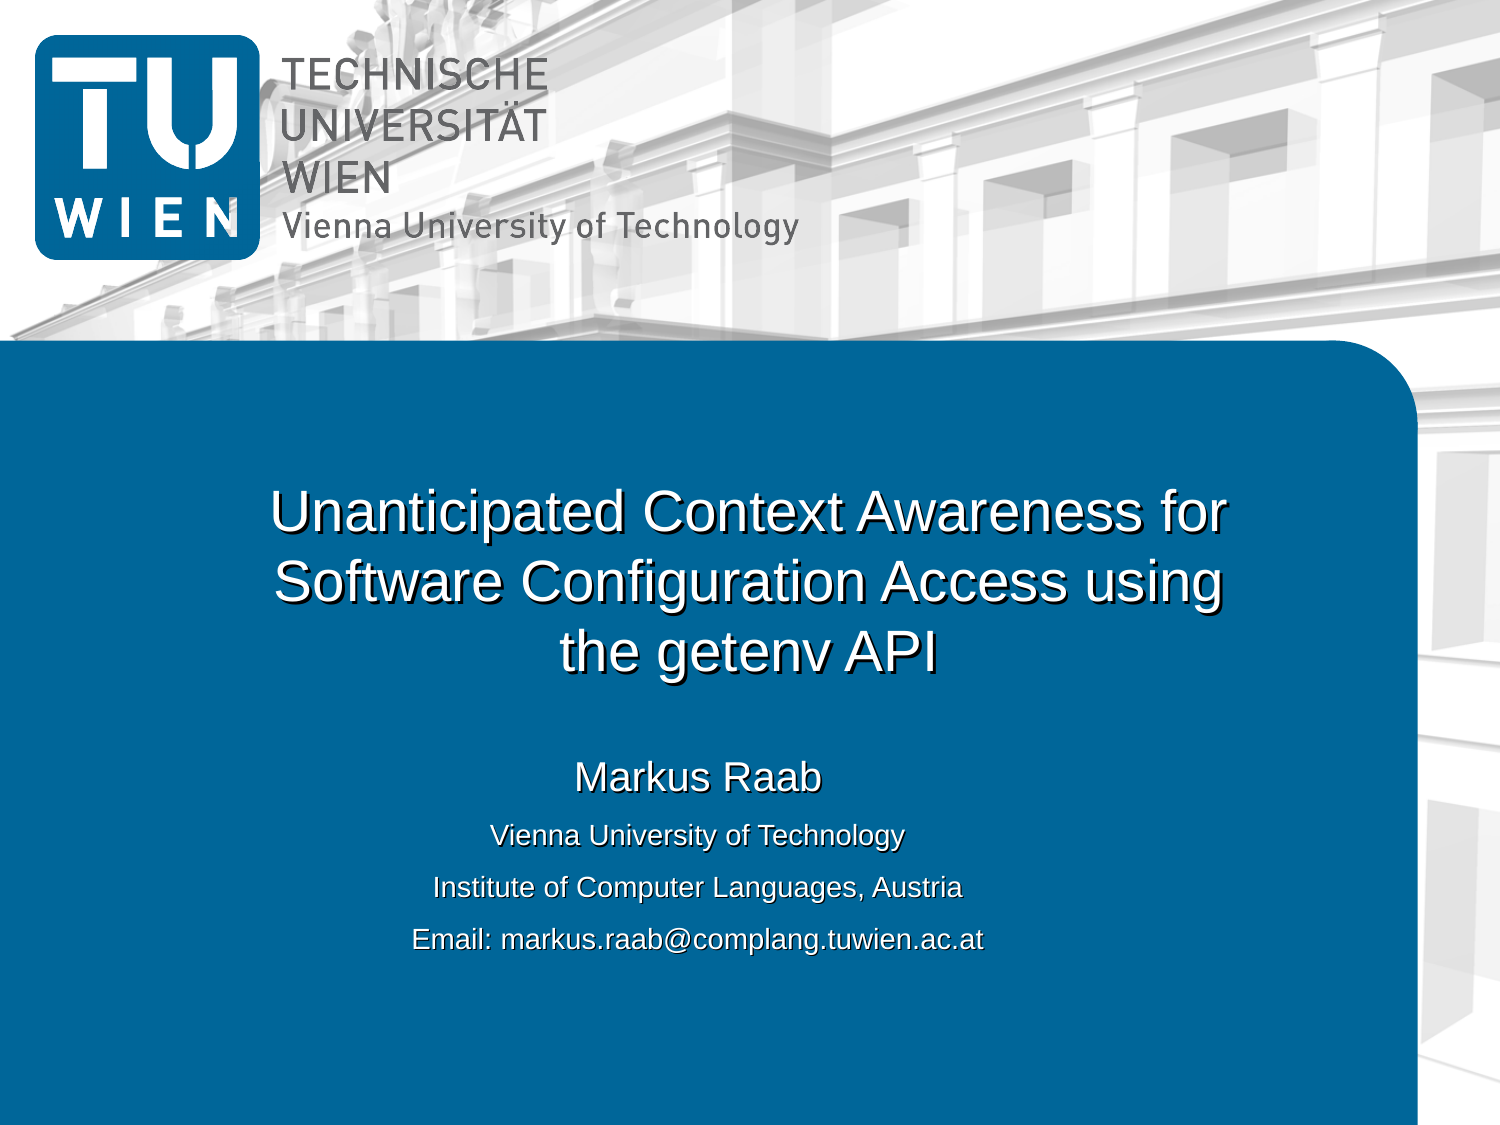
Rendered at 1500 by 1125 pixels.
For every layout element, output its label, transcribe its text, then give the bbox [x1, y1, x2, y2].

title Unanticipated Context Awareness for Software Configuration Access using the getenv API [269, 473, 1278, 814]
picture [0, 0, 1500, 1125]
subtitle Markus Raab Vienna University of Technology Institute of Computer Languages, Austria Email: markus.raab@complang.tuwien.ac.at [411, 750, 1028, 955]
